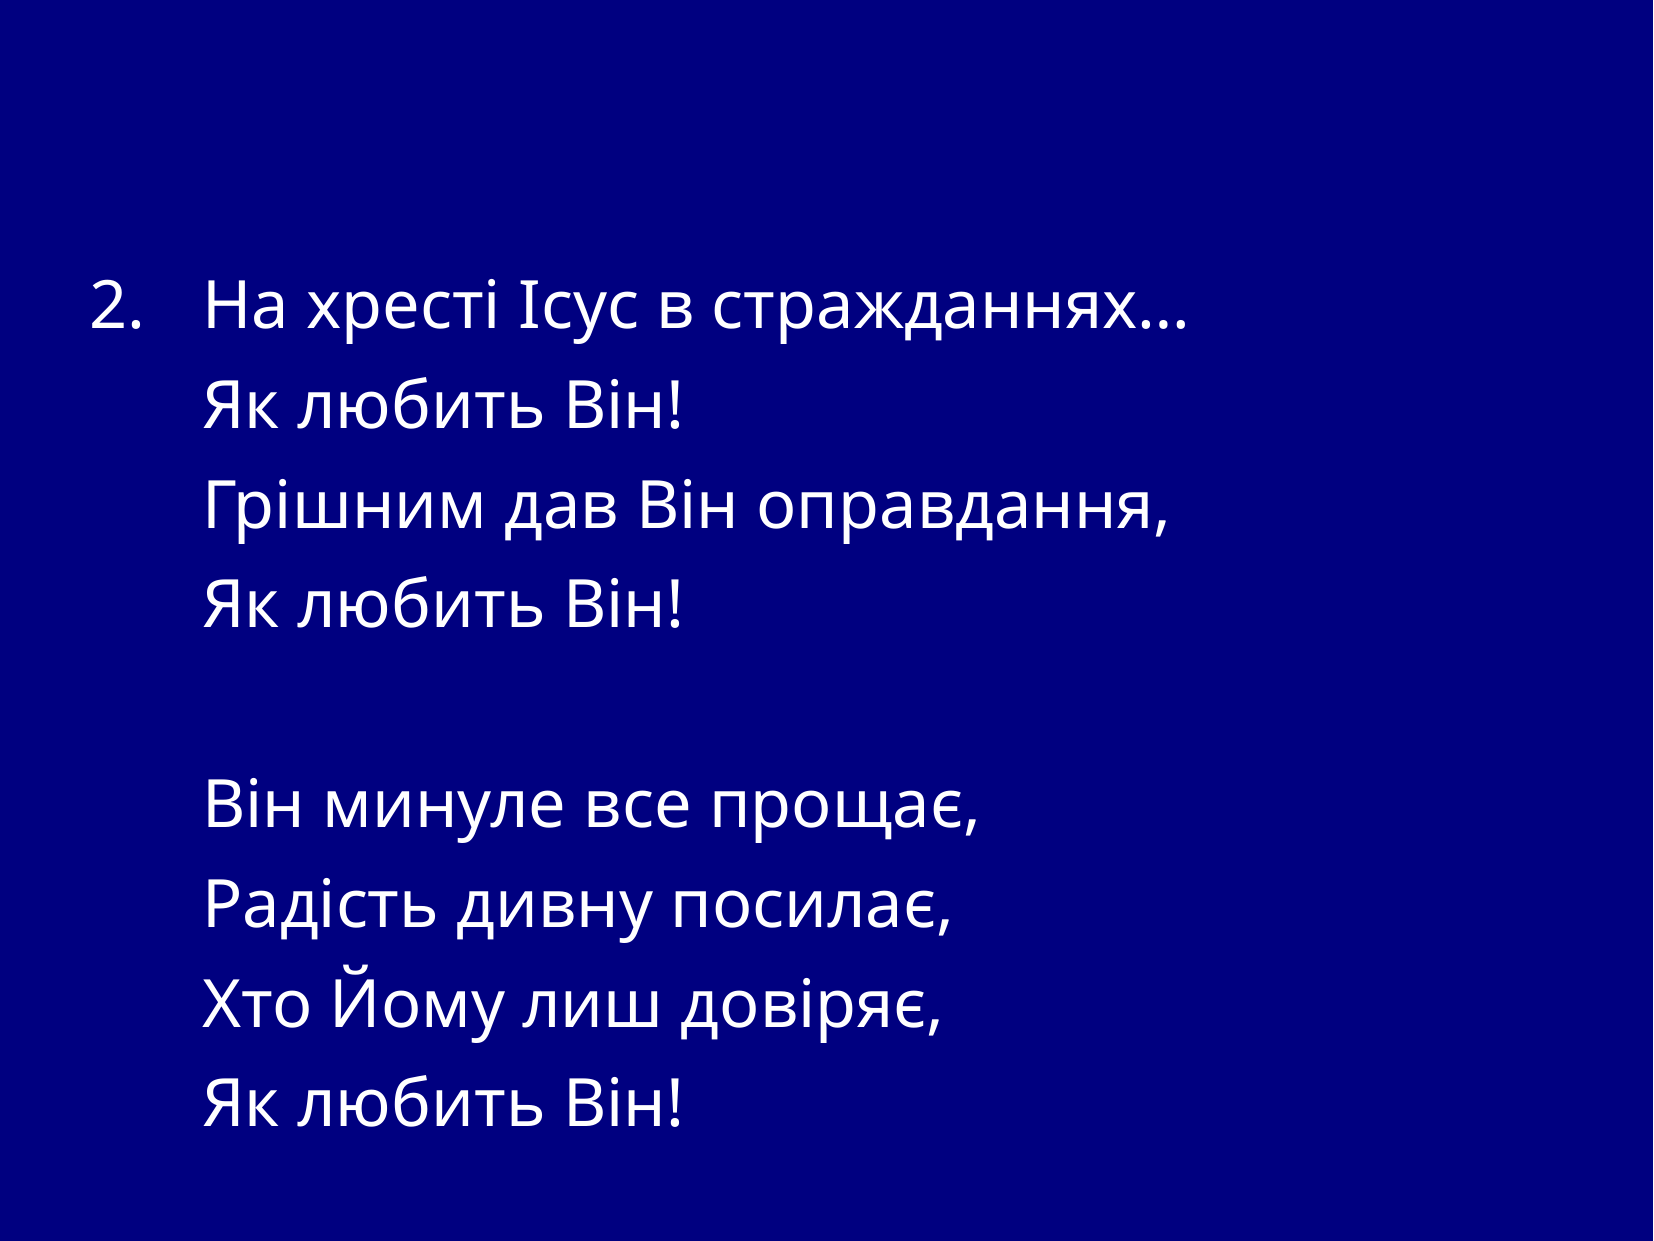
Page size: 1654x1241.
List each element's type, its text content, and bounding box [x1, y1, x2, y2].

text_box 2. На хресті Ісус в стражданнях… Як любить Він! Грішним дав Він оправдання, Як любить Він! Він минуле все прощає, Радість дивну посилає, Хто Йому лиш довіряє, Як любить Він! [75, 150, 1576, 1163]
